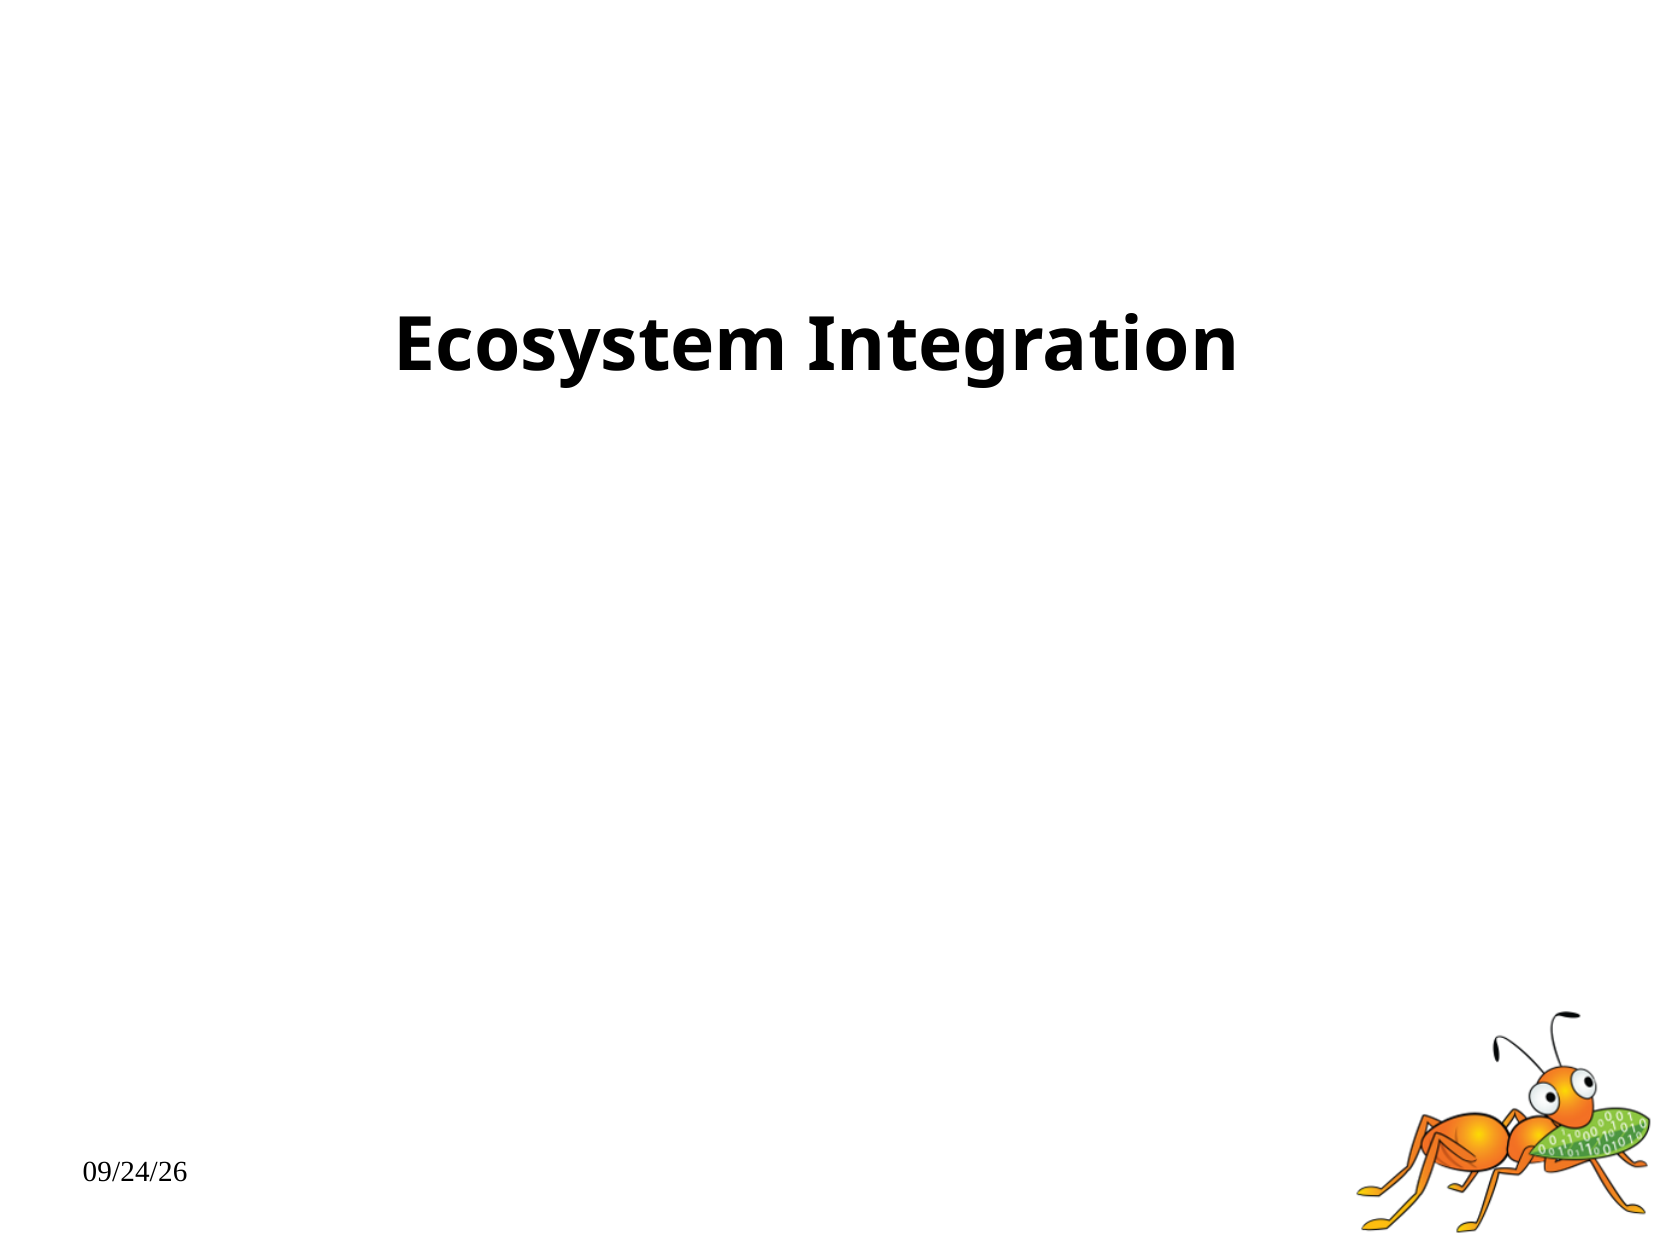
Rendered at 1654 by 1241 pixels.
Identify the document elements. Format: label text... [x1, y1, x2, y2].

list Ecosystem Integration [82, 290, 1571, 1010]
picture [1353, 1009, 1654, 1235]
